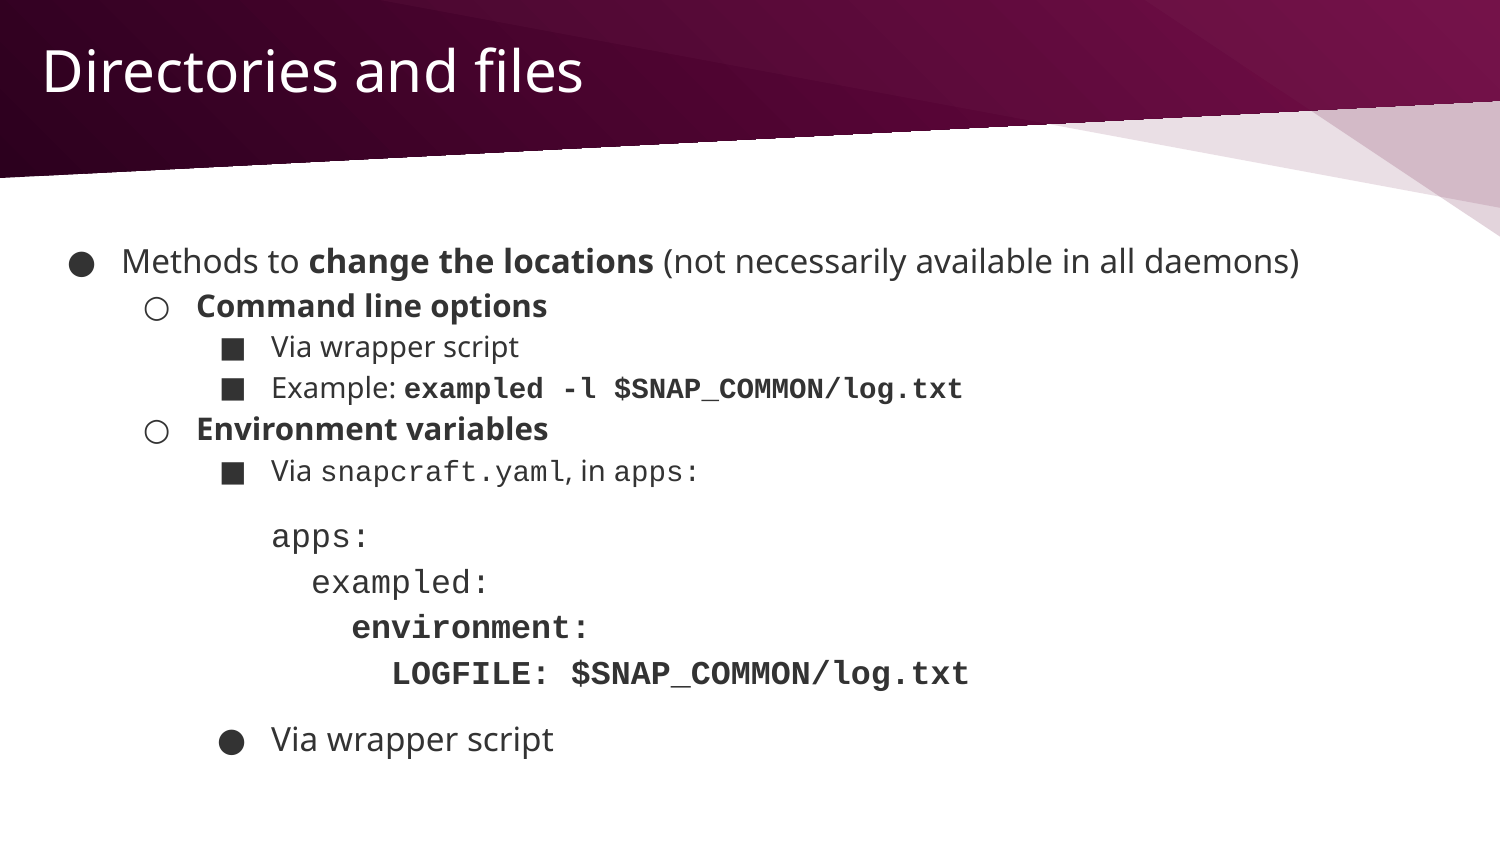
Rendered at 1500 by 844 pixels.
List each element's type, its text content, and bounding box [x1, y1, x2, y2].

list Methods to change the locations (not necessarily available in all daemons) Command line options Via wrapper script Example: exampled -l $SNAP_COMMON/log.txt Environment variables Via snapcraft.yaml, in apps: apps: exampled: environment: LOGFILE: $SNAP_COMMON/log.txt Via wrapper script [35, 229, 1324, 789]
title Directories and files [41, 5, 1336, 134]
